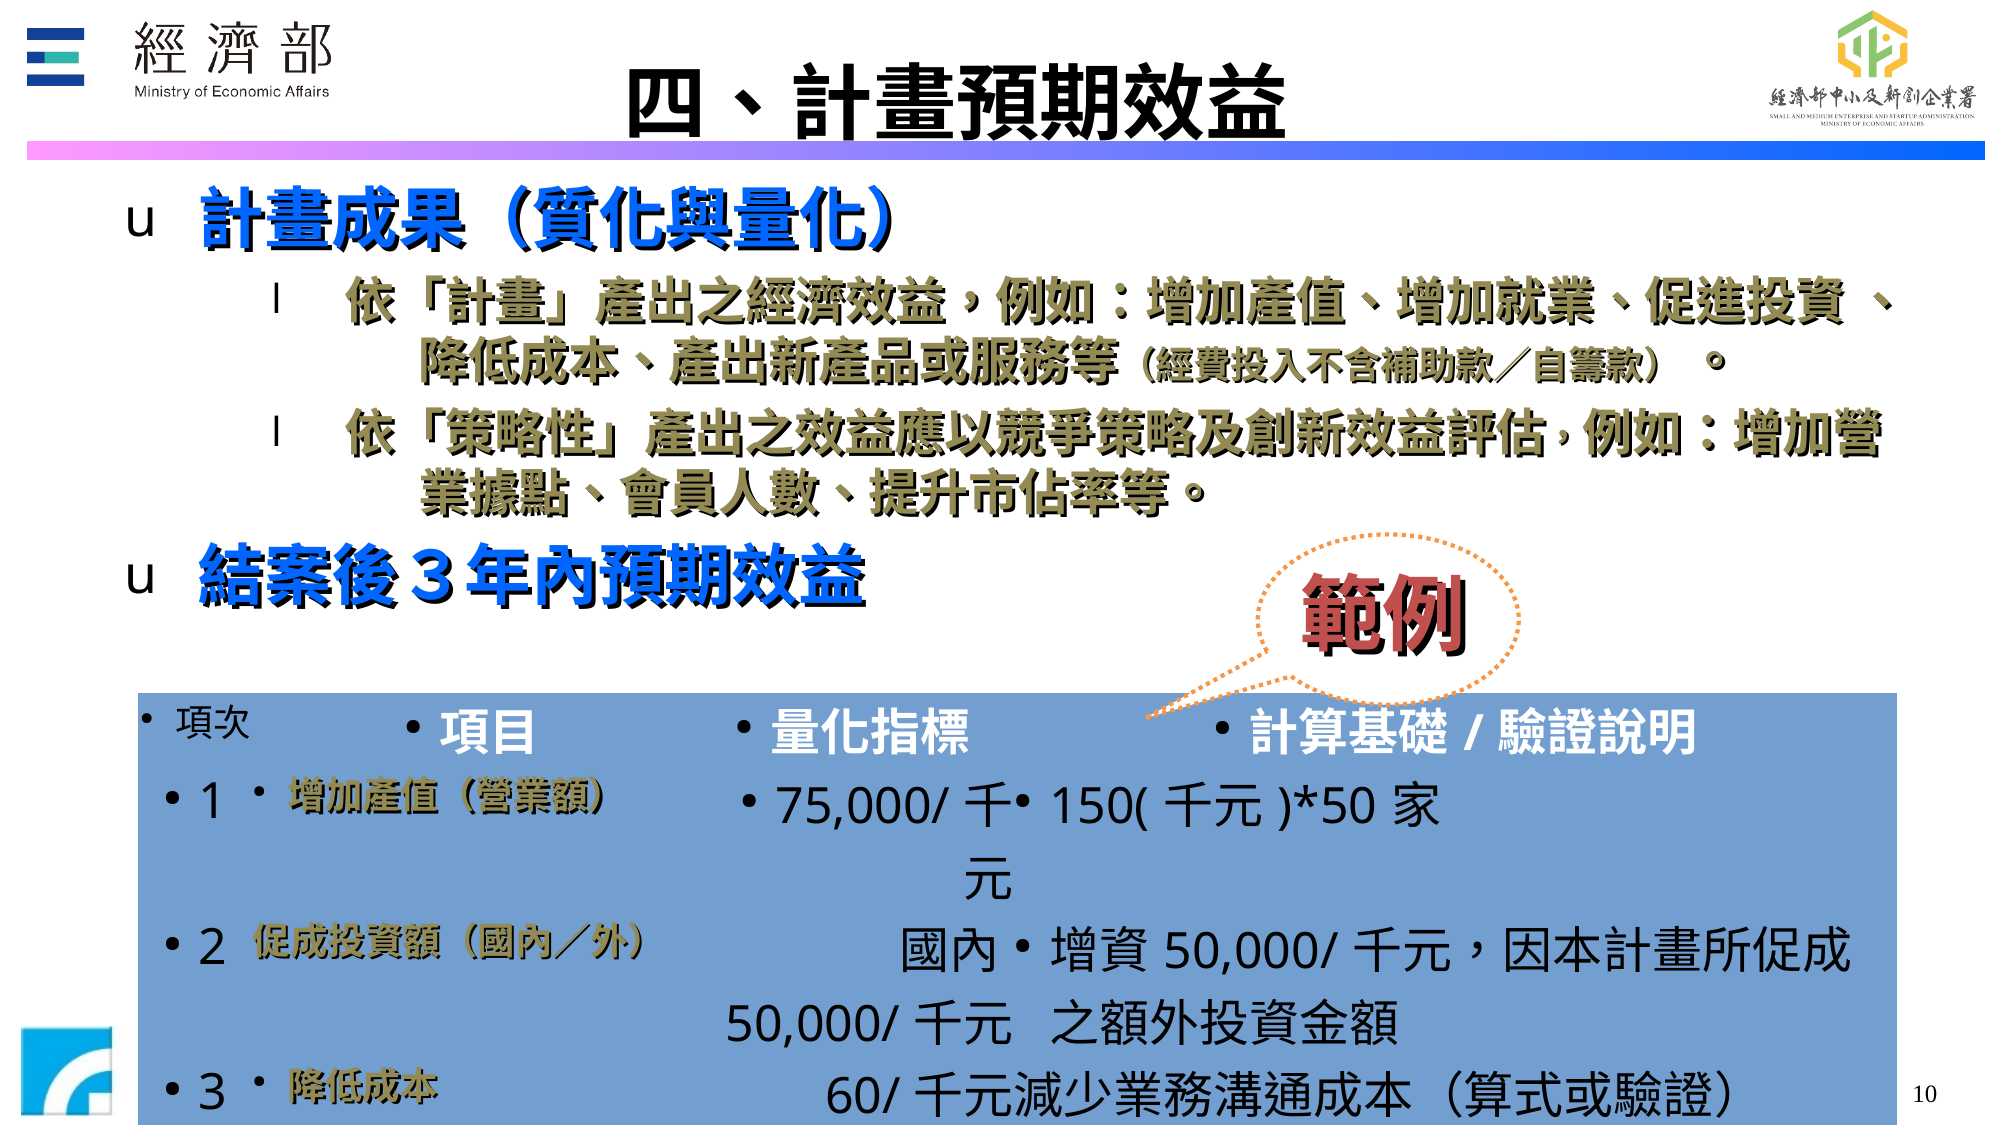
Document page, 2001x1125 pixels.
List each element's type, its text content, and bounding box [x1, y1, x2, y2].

table_cell 減少業務溝通成本（算式或驗證） [1014, 1056, 1897, 1125]
table_cell 75,000/千元 [691, 765, 1014, 911]
table_cell 國內50,000/千元 [691, 911, 1014, 1056]
table_header 計算基礎/驗證說明 [1014, 693, 1897, 765]
table_cell 2 [138, 911, 253, 1056]
table_cell 3 [138, 1056, 253, 1125]
table_cell 60/千元 [691, 1056, 1014, 1125]
text_box 四、計畫預期效益 [271, 22, 1641, 127]
list 計畫成果（質化與量化） 依「計畫」產出之經濟效益，例如：增加產值、增加就業、促進投資 、降低成本、產出新產品或服務等（經費投入不含補助款／自籌款） 。 依「策略性」產出之效益應以競爭策略及創新效益評估，例如：增加營業據點、會員人數、提升市佔率等。 結案後３年內預期效益 [121, 173, 1911, 1066]
table_cell 促成投資額（國內／外） [253, 911, 691, 1056]
table_cell 150(千元)*50家 [1014, 765, 1897, 911]
table_cell 增加產值（營業額） [253, 765, 691, 911]
table_cell 促成投資額（國內／外） [263, 927, 274, 952]
table_header 項次 [138, 693, 253, 765]
text_box 10 [1897, 1070, 1983, 1121]
table_cell 1 [138, 765, 253, 911]
text_box 範例 [1144, 534, 1519, 719]
table_cell 降低成本 [253, 1056, 691, 1125]
table_header 項目 [253, 693, 691, 765]
table_cell 增資50,000/千元，因本計畫所促成之額外投資金額 [1014, 911, 1897, 1056]
table_header 量化指標 [691, 693, 1014, 765]
